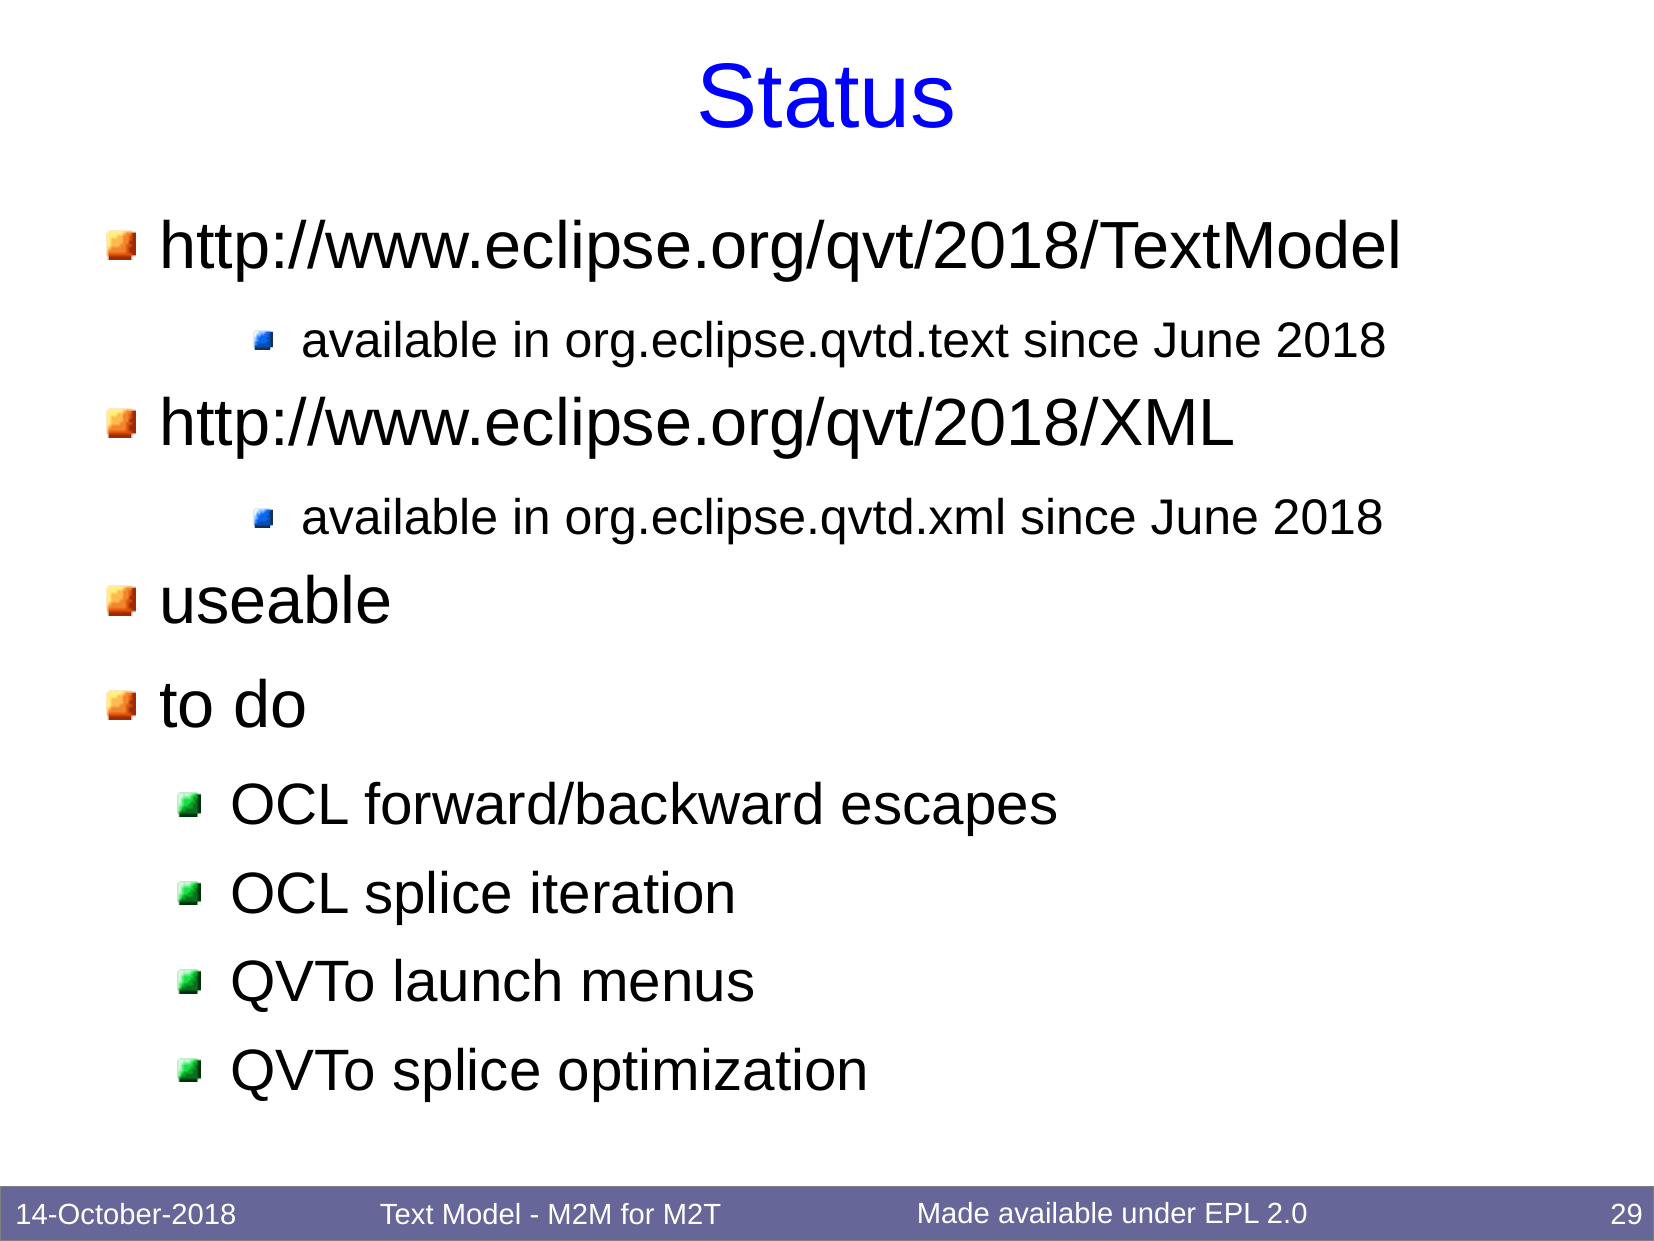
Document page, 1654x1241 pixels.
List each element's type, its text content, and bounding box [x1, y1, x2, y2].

list http://www.eclipse.org/qvt/2018/TextModel available in org.eclipse.qvtd.text since June 2018 http://www.eclipse.org/qvt/2018/XML available in org.eclipse.qvtd.xml since June 2018 useable to do OCL forward/backward escapes OCL splice iteration QVTo launch menus QVTo splice optimization [88, 207, 1577, 1143]
title Status [82, 0, 1571, 200]
